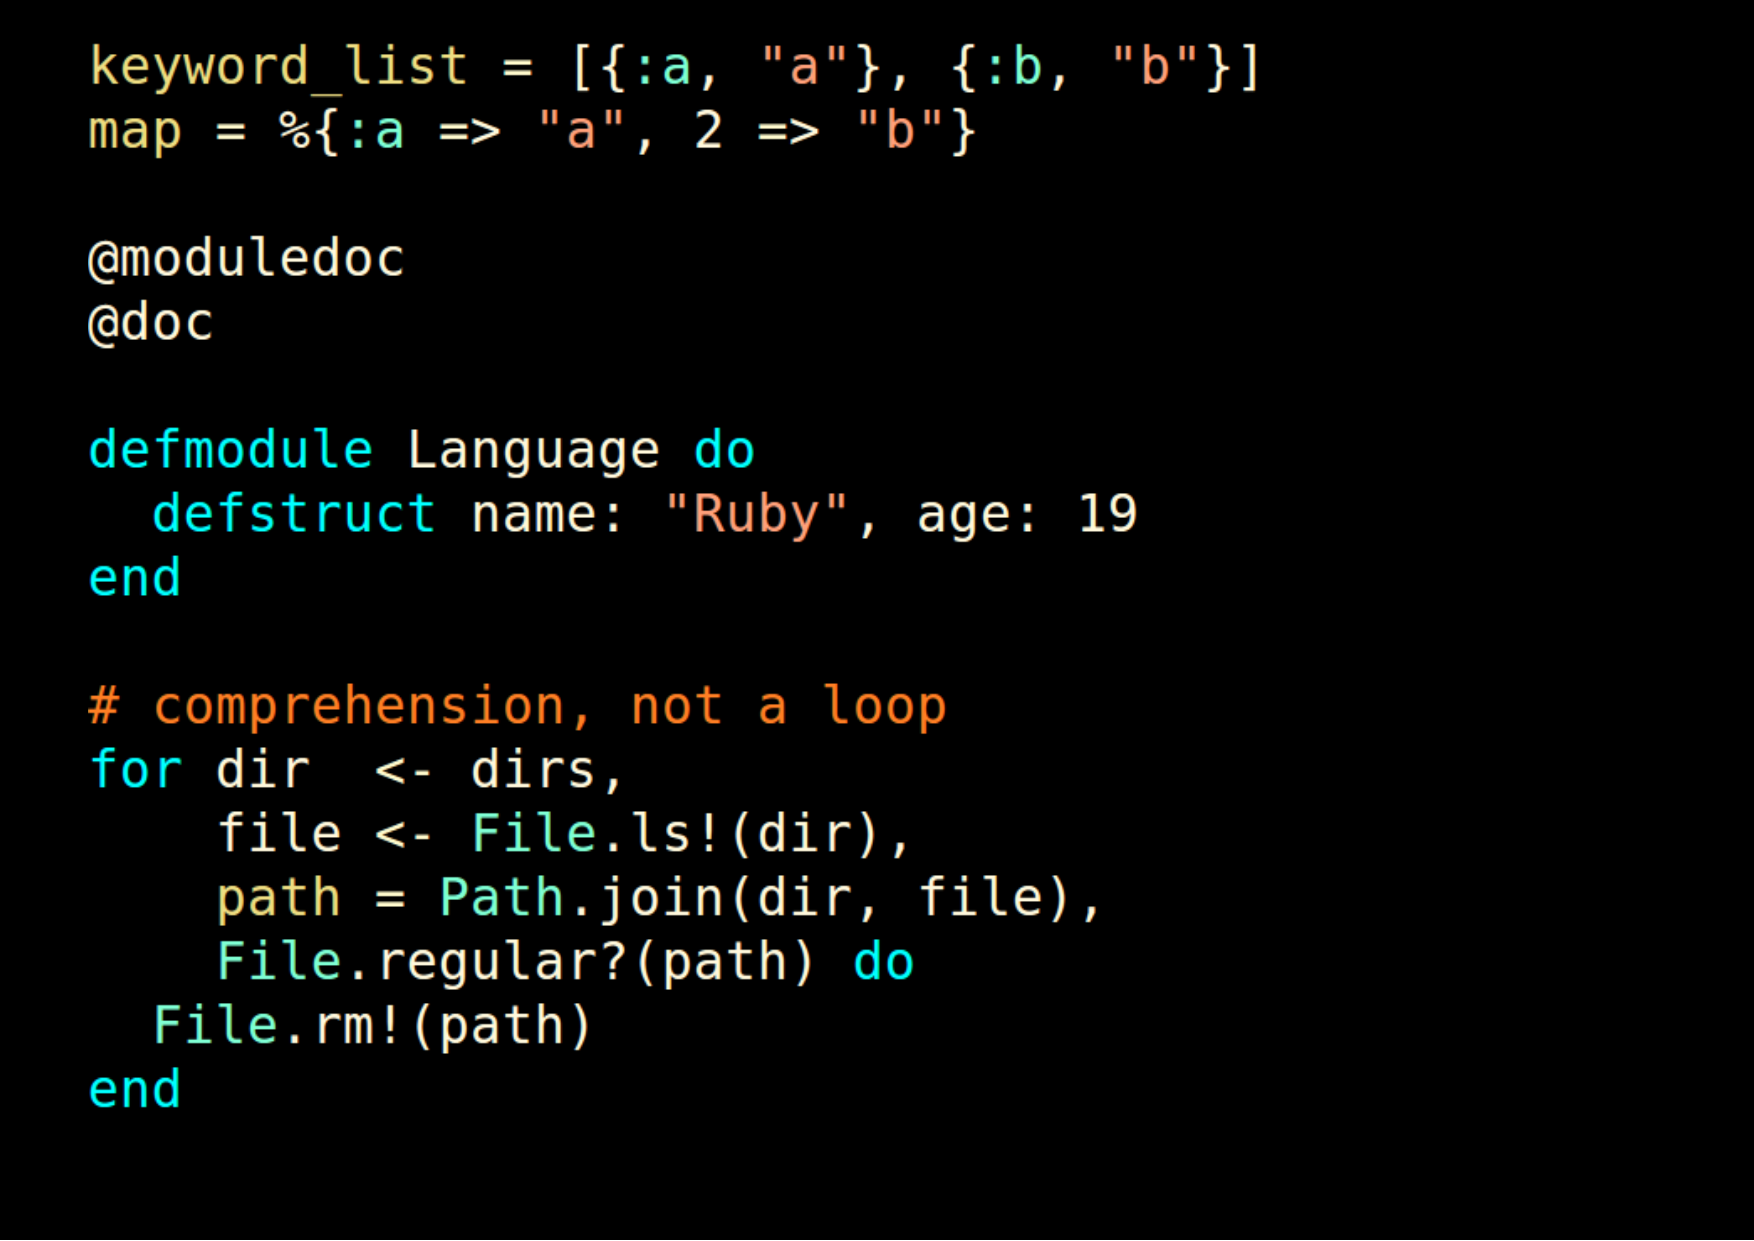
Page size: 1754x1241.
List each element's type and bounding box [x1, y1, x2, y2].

picture [88, 34, 1346, 1123]
